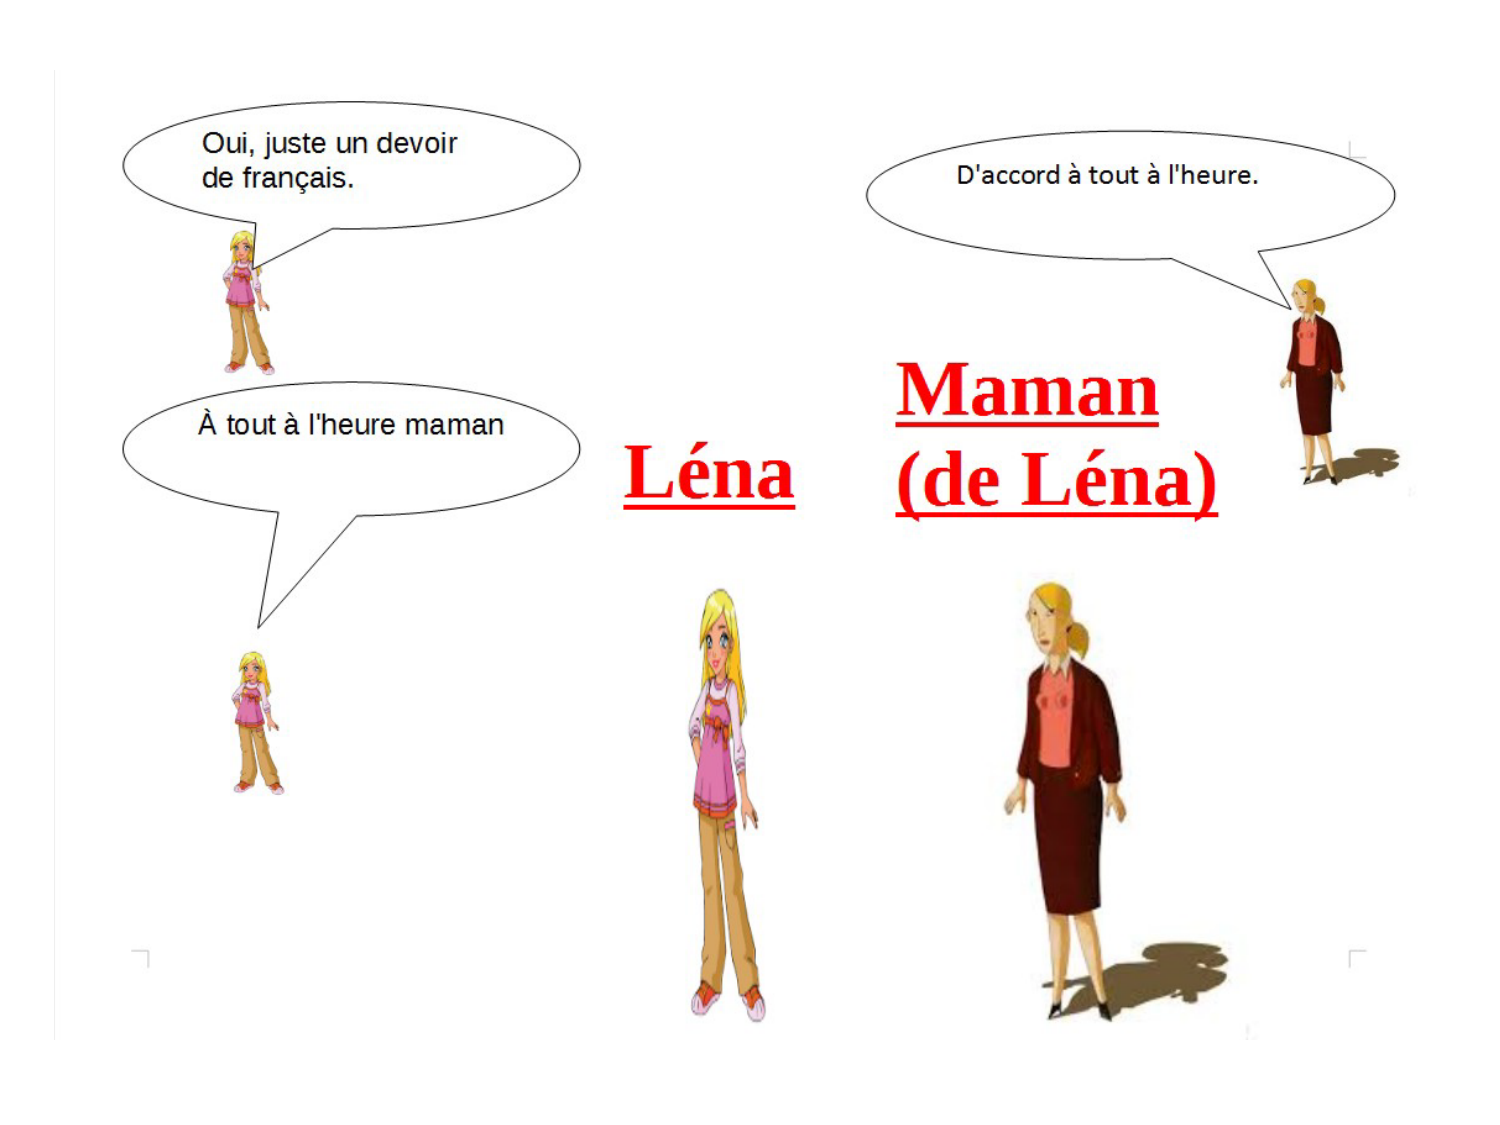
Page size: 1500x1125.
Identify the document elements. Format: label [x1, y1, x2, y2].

picture [54, 70, 1434, 1040]
